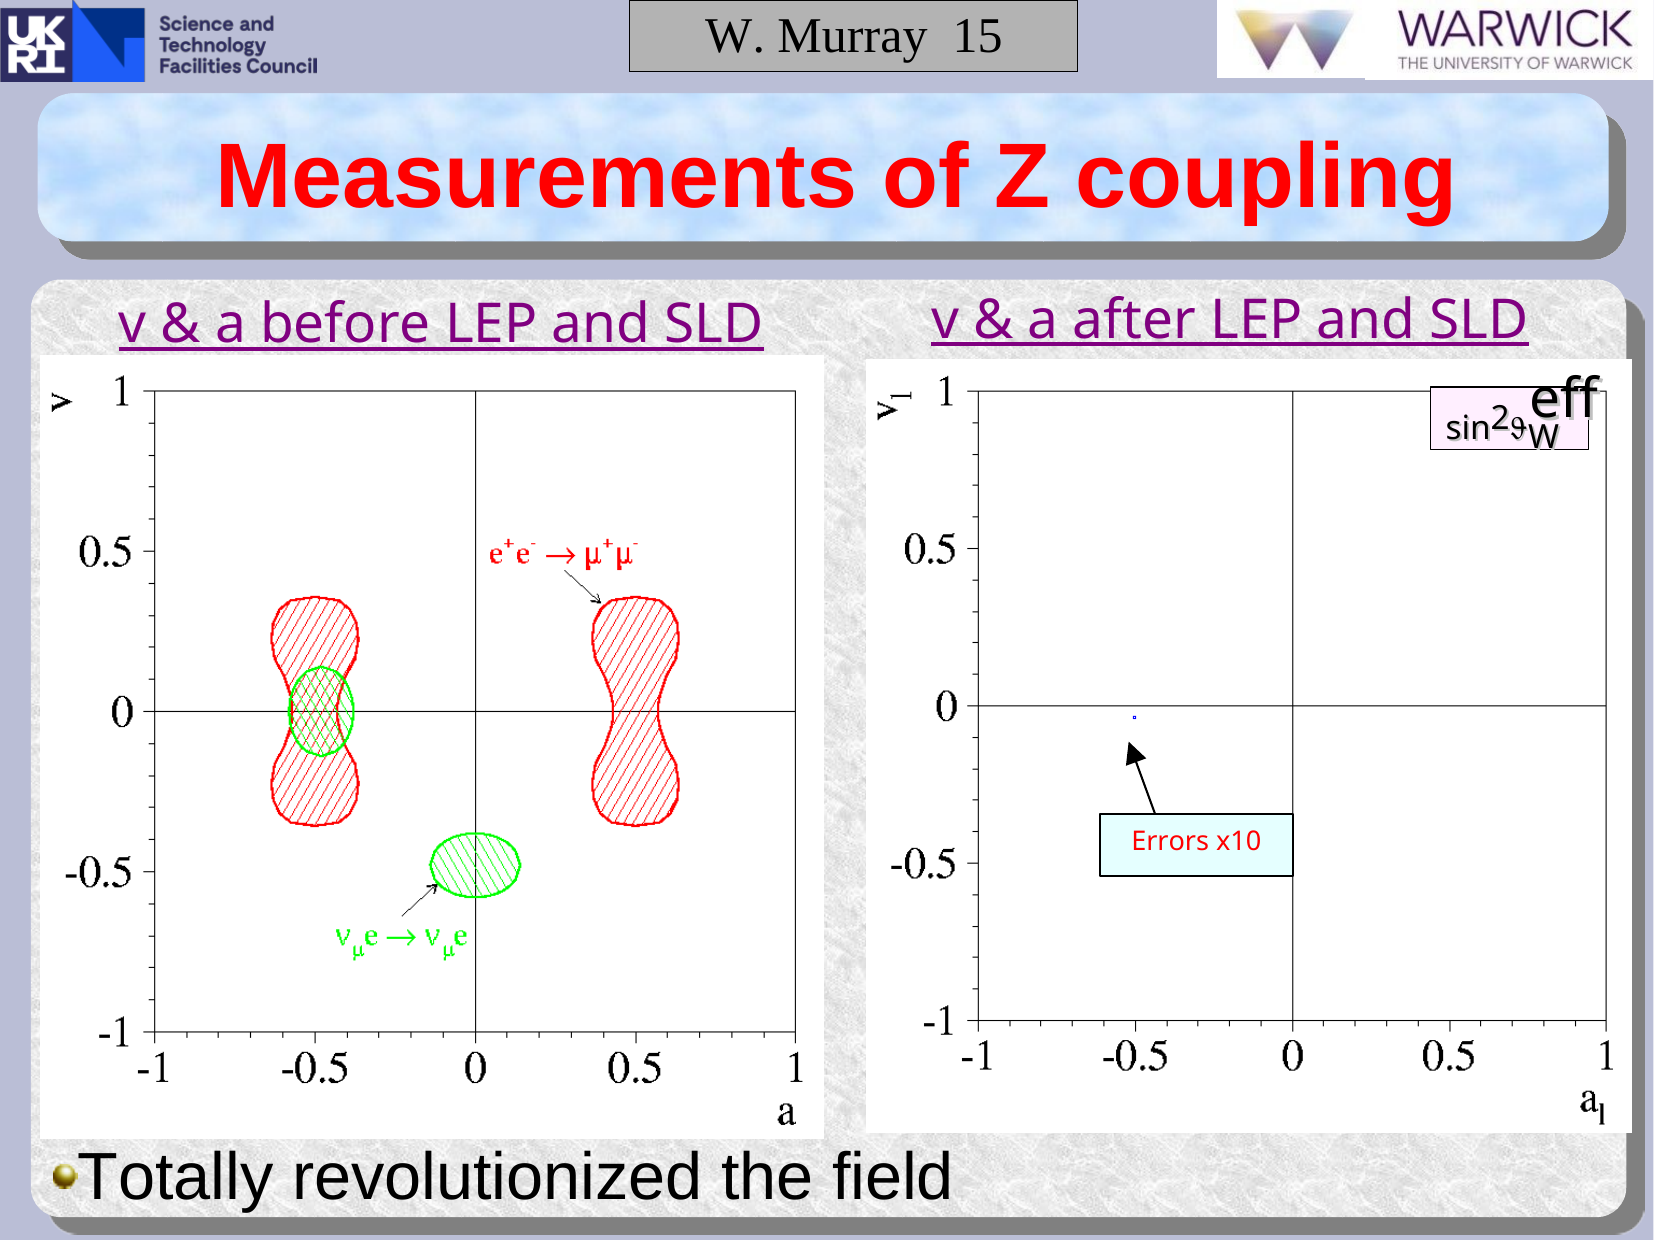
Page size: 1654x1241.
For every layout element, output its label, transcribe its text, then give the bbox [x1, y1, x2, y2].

text_box [1099, 867, 1293, 876]
text_box Errors x10 [1099, 813, 1293, 867]
picture [1217, 0, 1654, 80]
text_box v & a before LEP and SLD [97, 275, 786, 368]
picture [0, 0, 317, 82]
list Totally revolutionized the field [53, 1138, 1588, 1241]
text_box eff [1505, 350, 1623, 443]
text_box sin2JW [1430, 386, 1589, 472]
picture [30, 279, 1632, 1218]
text_box v & a after LEP and SLD [905, 271, 1556, 363]
title Measurements of Z coupling [90, 101, 1584, 249]
picture [37, 93, 1609, 242]
